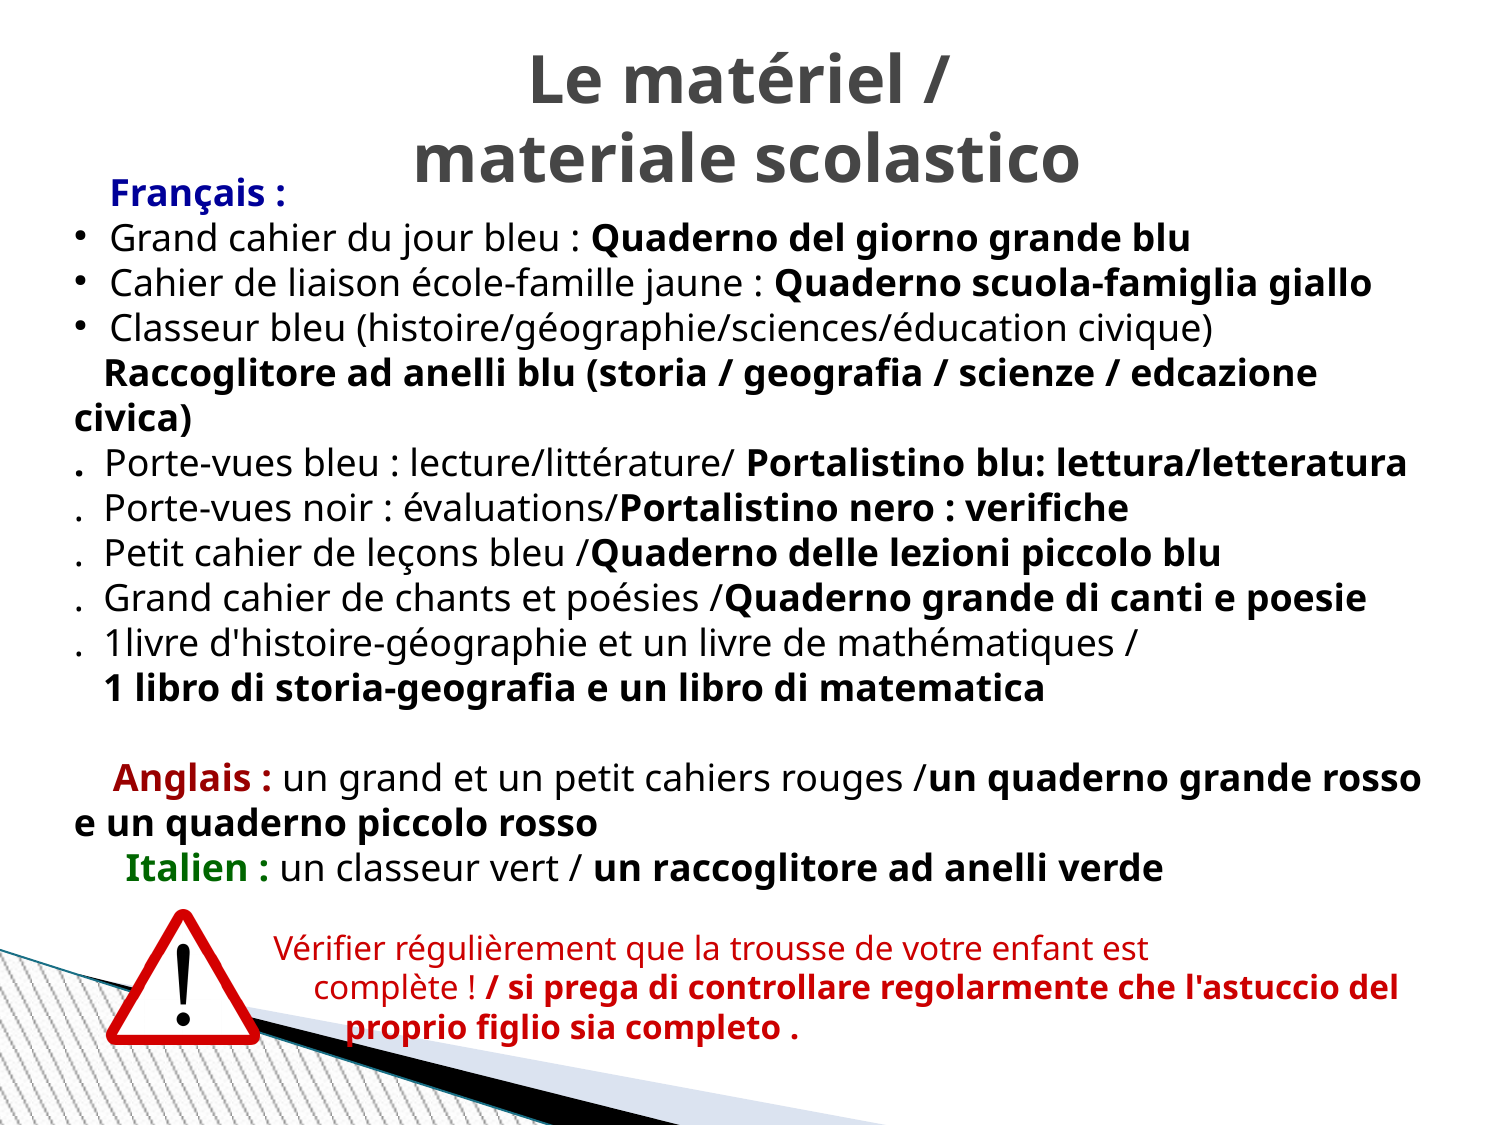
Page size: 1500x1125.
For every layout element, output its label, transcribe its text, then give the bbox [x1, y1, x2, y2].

text_box Le matériel / materiale scolastico [72, 22, 1423, 210]
text_box Français : Grand cahier du jour bleu : Quaderno del giorno grande blu Cahier de liaison école-famille jaune : Quaderno scuola-famiglia giallo Classeur bleu (histoire/géographie/sciences/éducation civique) Raccoglitore ad anelli blu (storia / geografia / scienze / edcazione civica) . Porte-vues bleu : lecture/littérature/ Portalistino blu: lettura/letteratura . Porte-vues noir : évaluations/Portalistino nero : verifiche . Petit cahier de leçons bleu /Quaderno delle lezioni piccolo blu . Grand cahier de chants et poésies /Quaderno grande di canti e poesie . 1livre d'histoire-géographie et un livre de mathématiques / 1 libro di storia-geografia e un libro di matematica Anglais : un grand et un petit cahiers rouges /un quaderno grande rosso e un quaderno piccolo rosso Italien : un classeur vert / un raccoglitore ad anelli verde Vérifier régulièrement que la trousse de votre enfant est complète ! / si prega di controllare regolarmente che l'astuccio del proprio figlio sia completo . [59, 116, 1443, 861]
picture [0, 909, 543, 1125]
